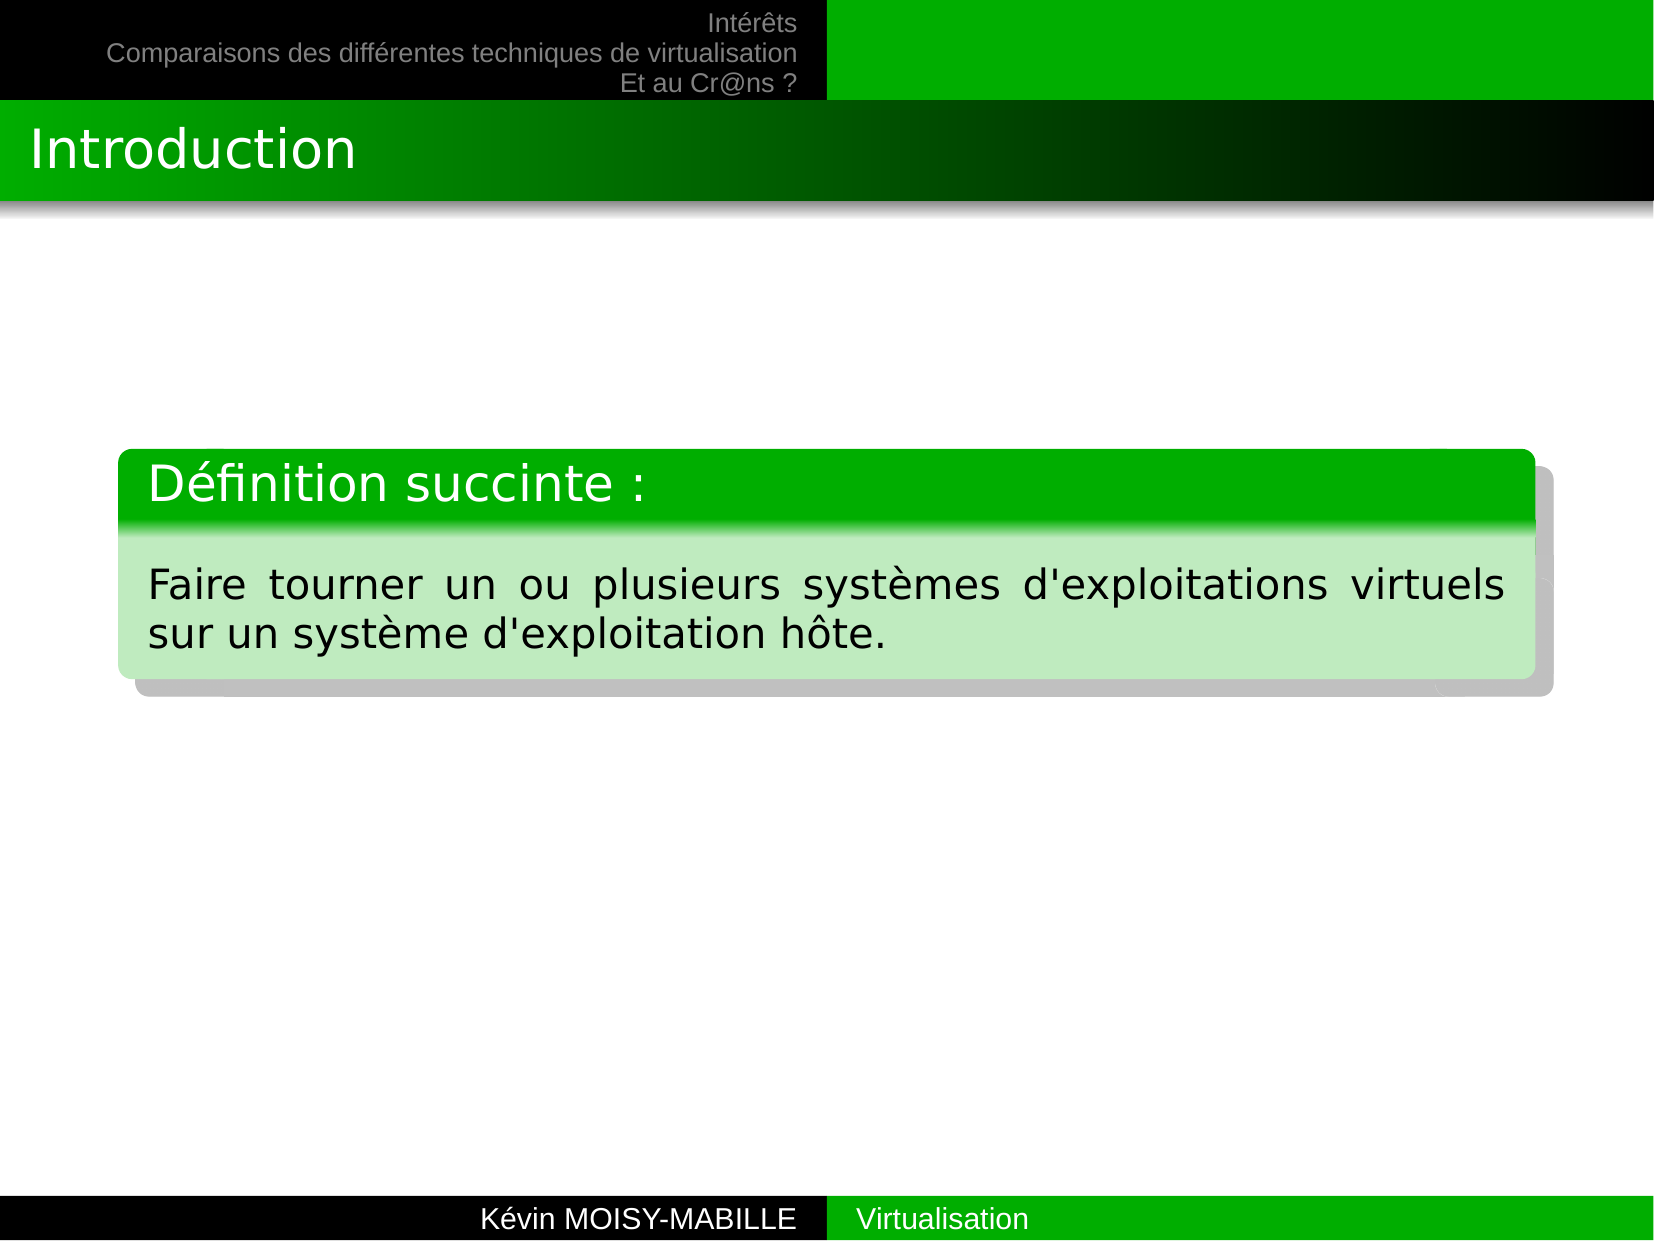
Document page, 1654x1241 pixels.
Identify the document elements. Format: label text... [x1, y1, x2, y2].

text_box [0, 1195, 1654, 1241]
text_box Kévin MOISY-MABILLE [0, 1201, 798, 1237]
text_box Introduction [29, 118, 1654, 184]
text_box [118, 448, 1536, 680]
text_box Virtualisation [856, 1201, 1654, 1237]
text_box Faire tourner un ou plusieurs systèmes d'exploitations virtuels sur un système d'exploitation hôte. [147, 561, 1506, 665]
text_box Définition succinte : [147, 455, 1506, 514]
text_box Intérêts Comparaisons des différentes techniques de virtualisation Et au Cr@ns ? [0, 7, 798, 99]
text_box [0, 0, 1654, 219]
